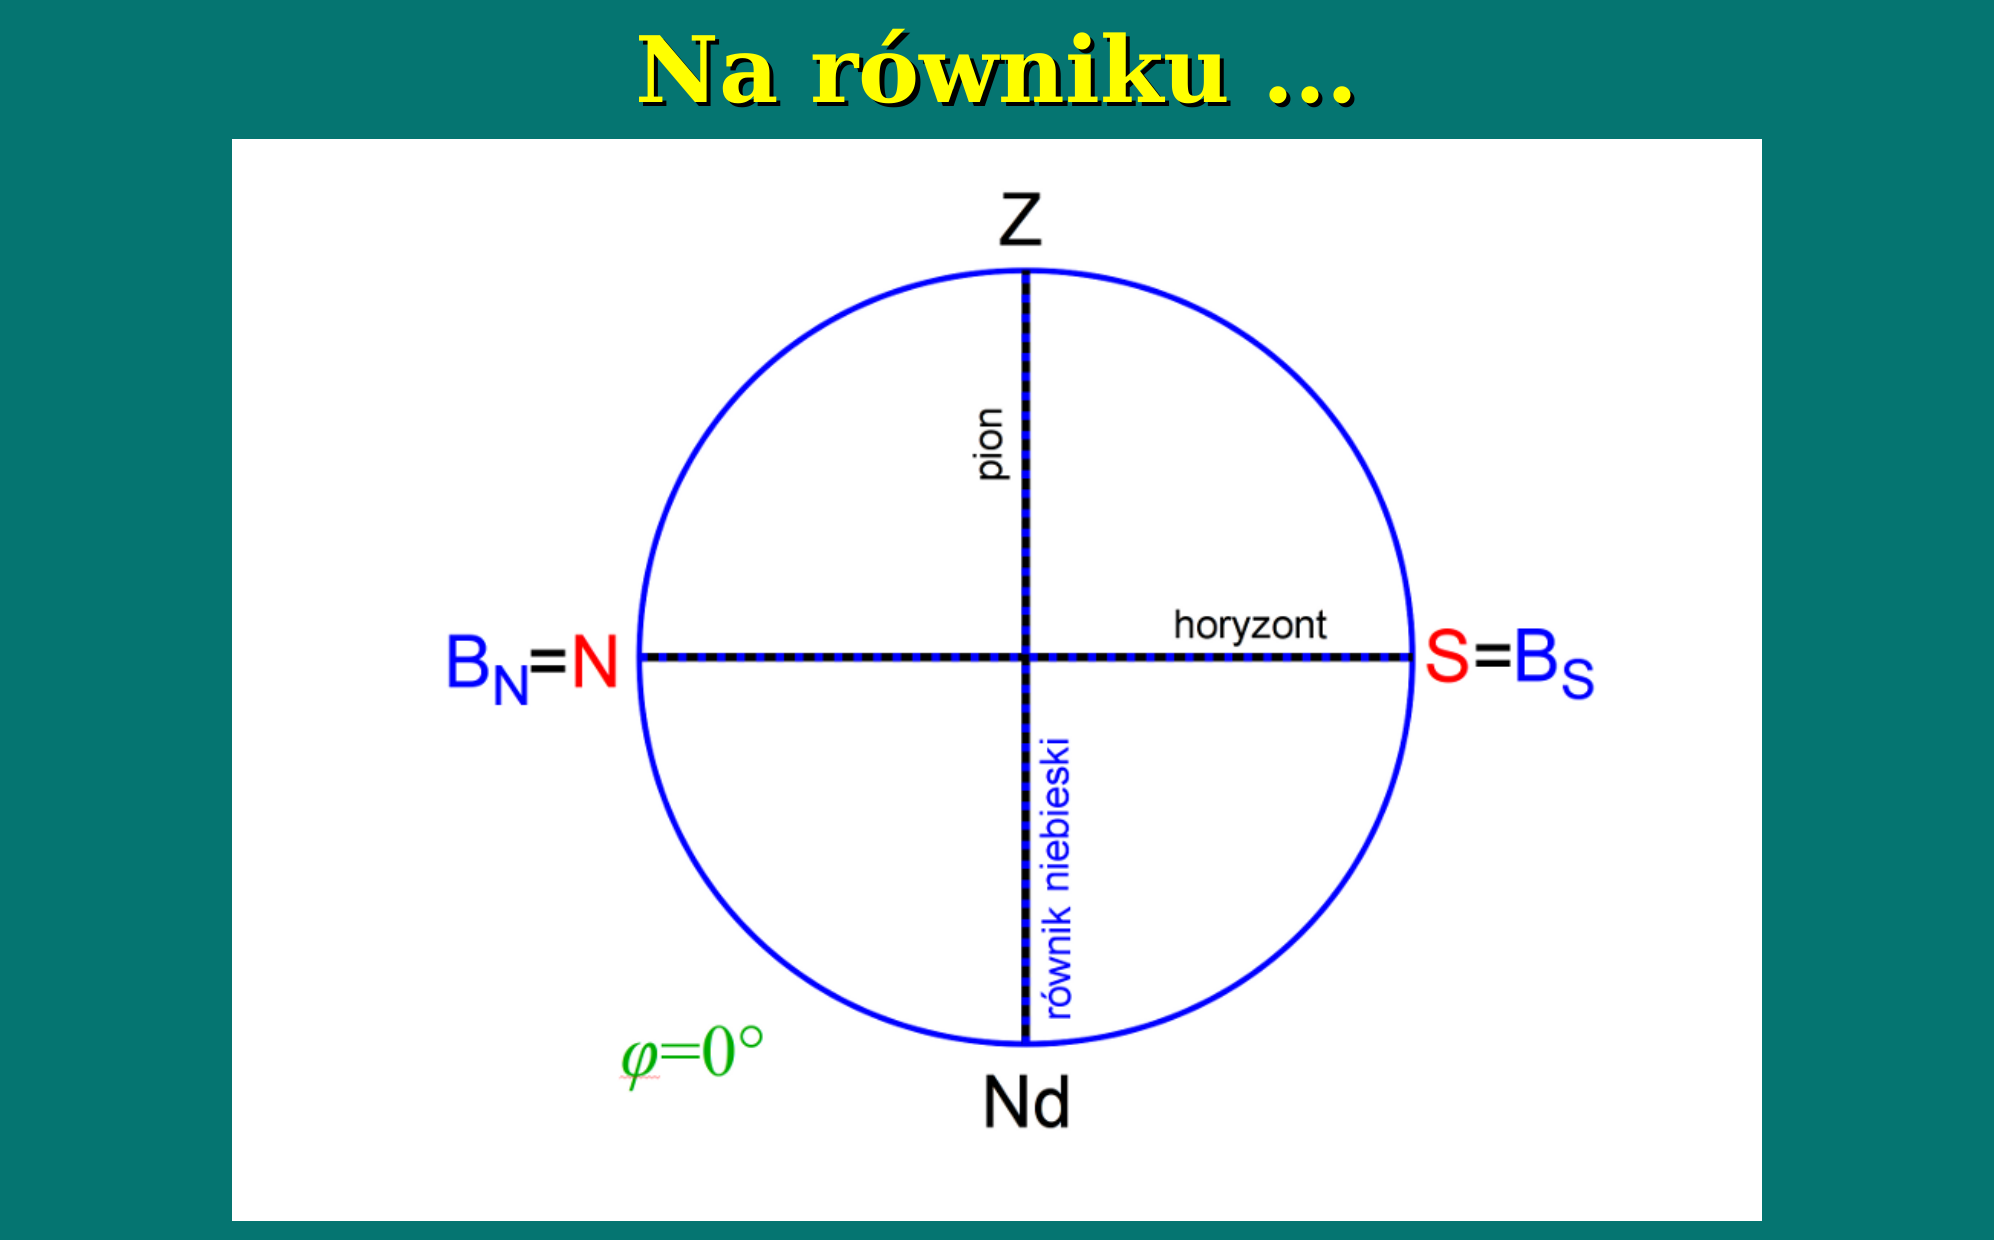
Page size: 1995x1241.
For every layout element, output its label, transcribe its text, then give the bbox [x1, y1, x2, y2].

title Na równiku ... [253, 15, 1742, 125]
picture [232, 139, 1762, 1221]
